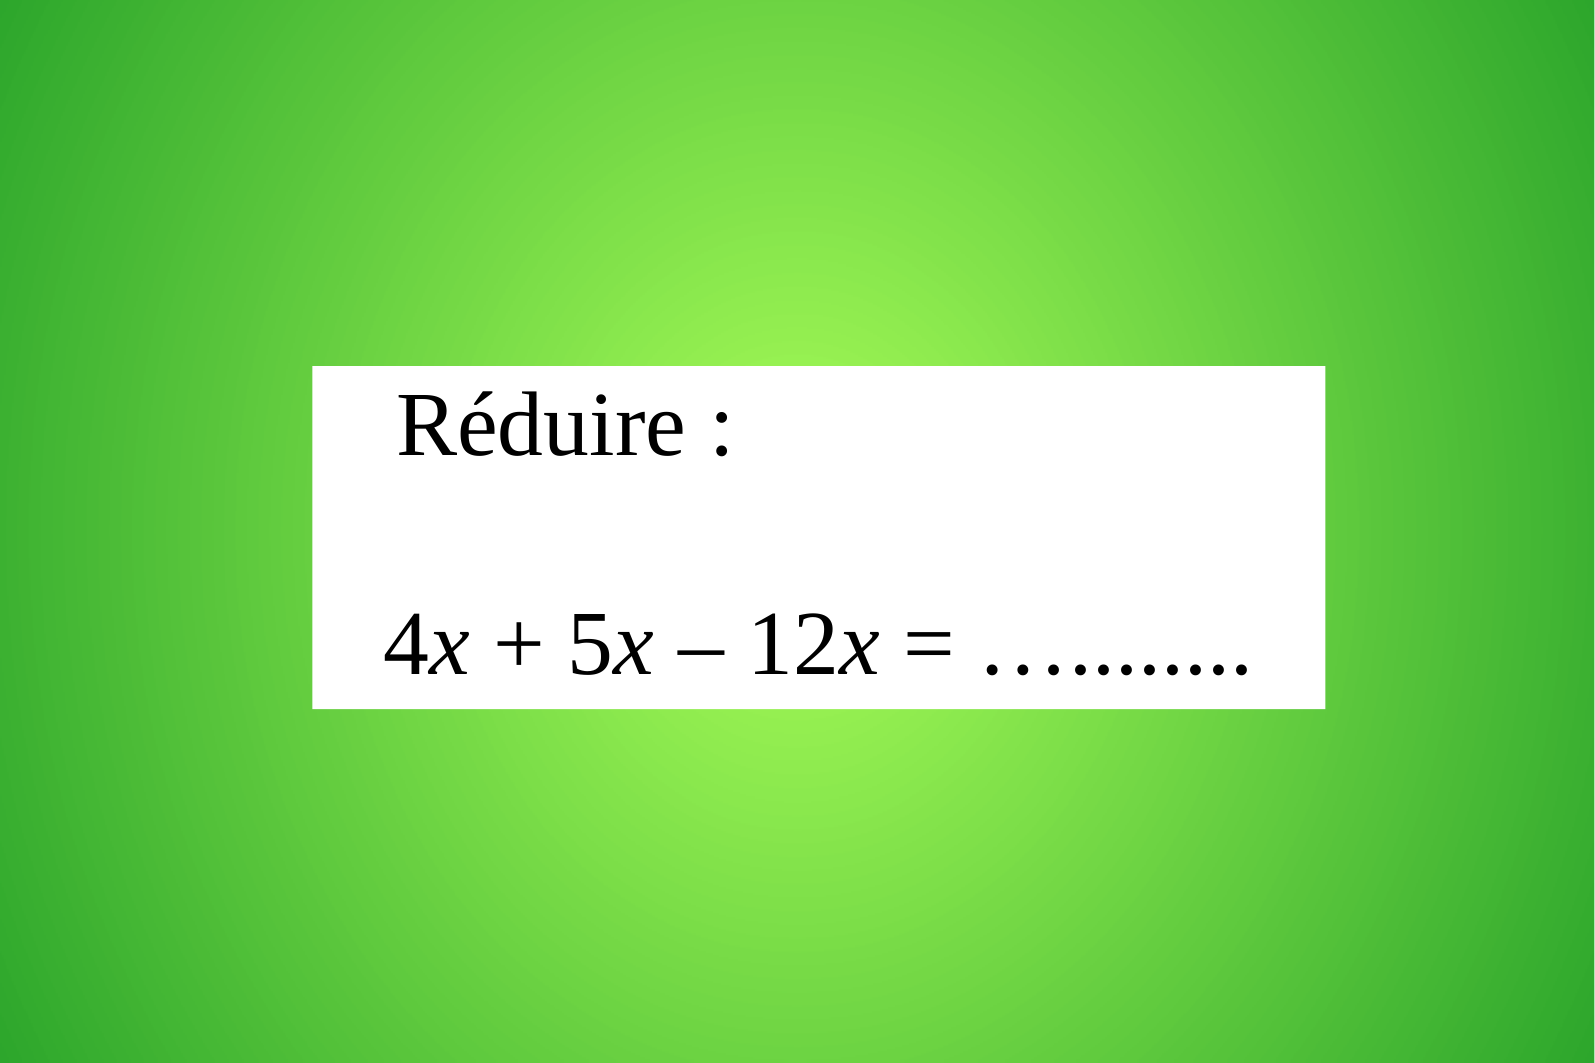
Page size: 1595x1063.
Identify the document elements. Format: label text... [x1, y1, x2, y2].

text_box Réduire : 4x + 5x – 12x = …........ [312, 366, 1326, 686]
picture [0, 0, 1595, 1063]
